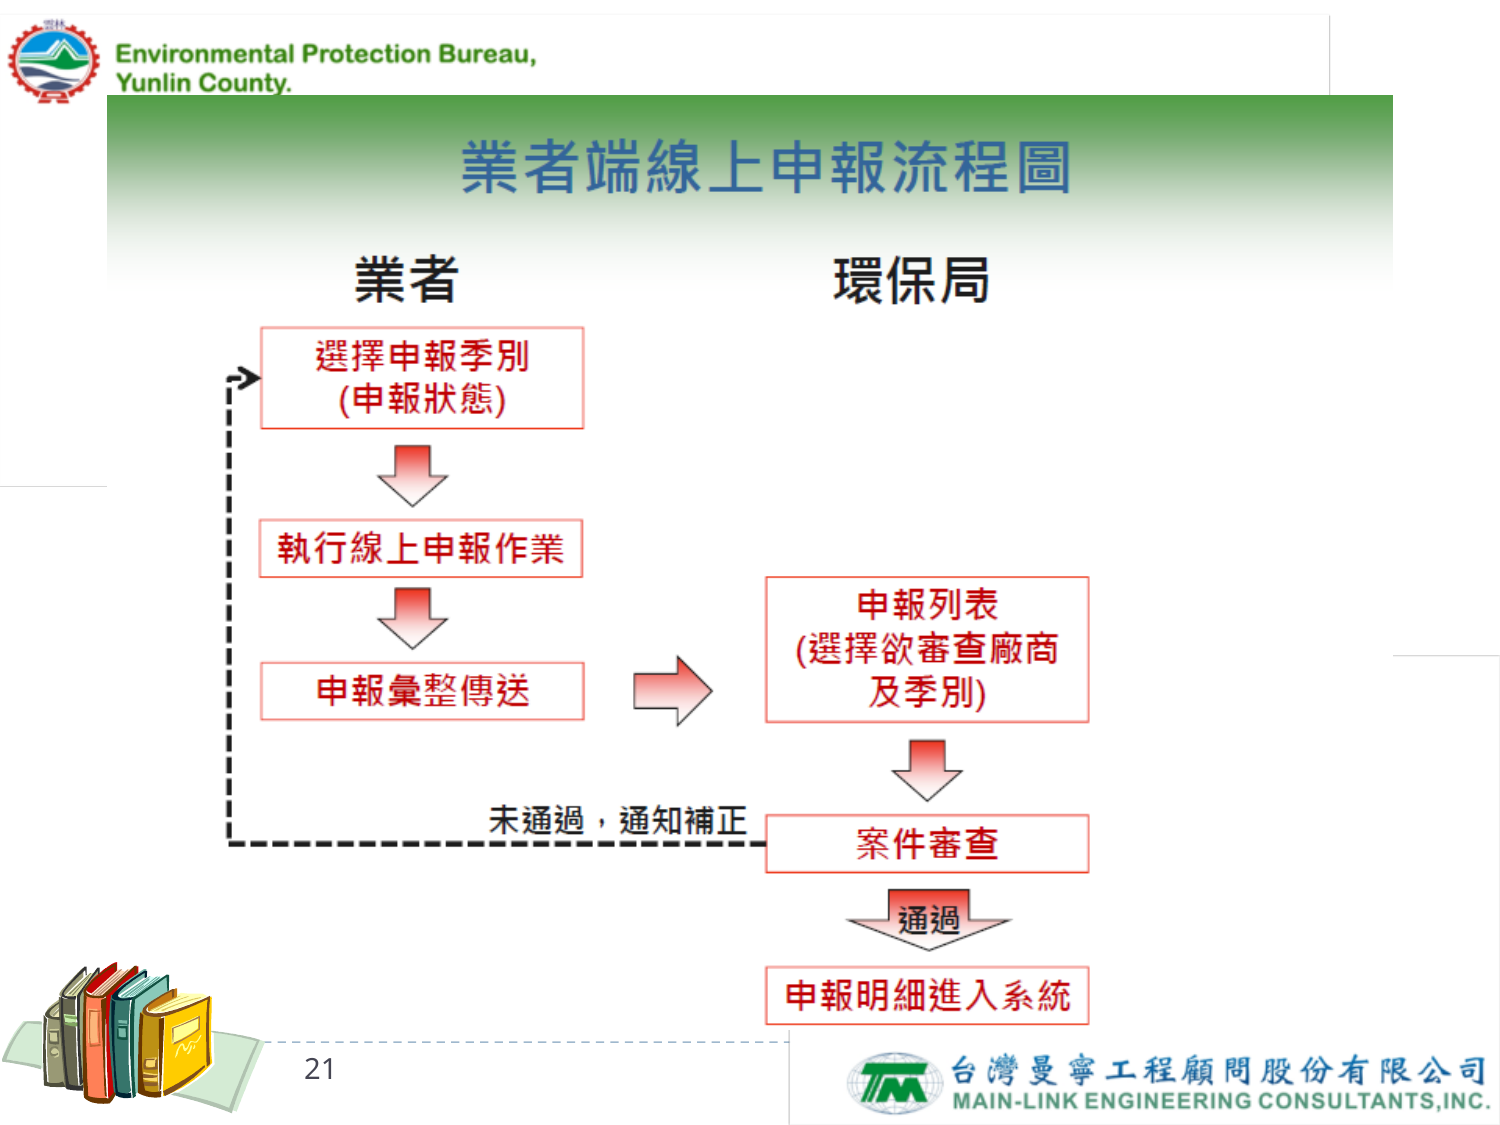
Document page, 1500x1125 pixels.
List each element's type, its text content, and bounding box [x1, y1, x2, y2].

picture [0, 0, 1500, 1125]
slide_number <編號> [289, 1042, 426, 1103]
